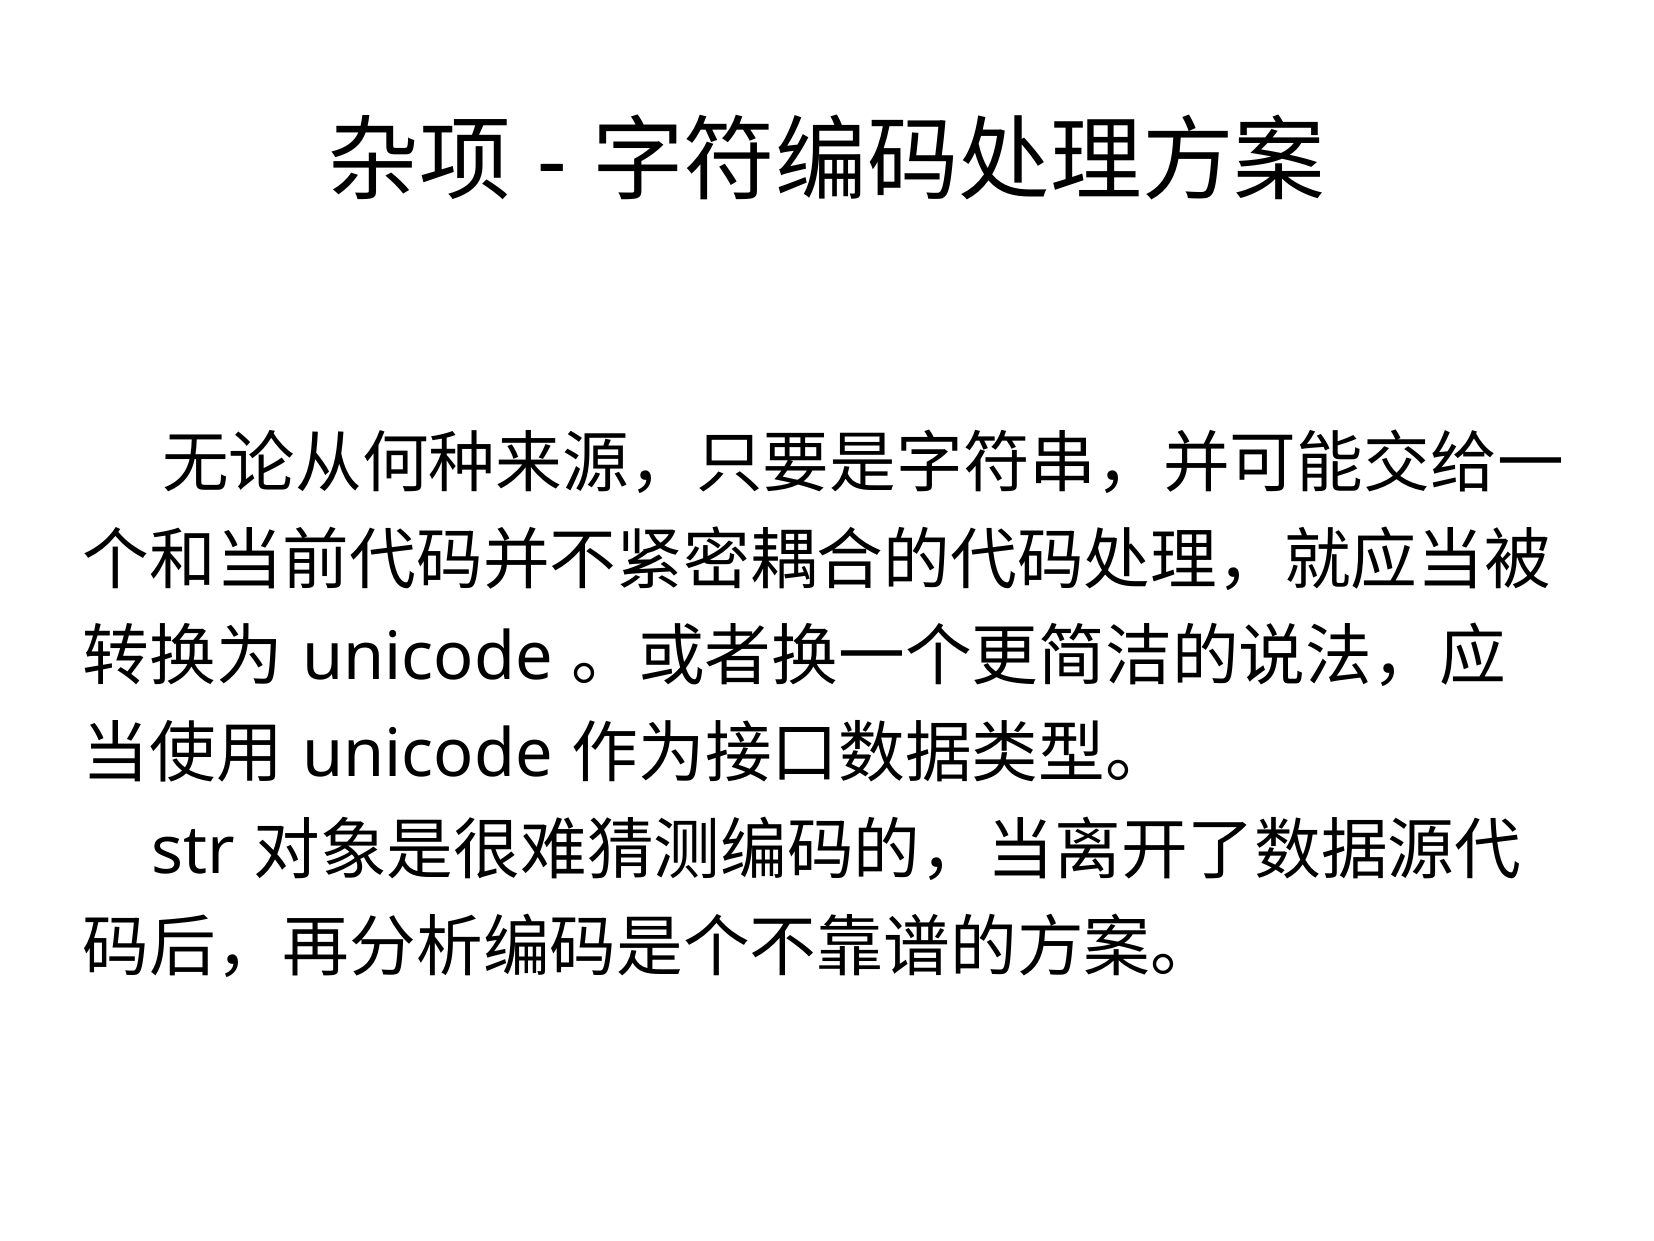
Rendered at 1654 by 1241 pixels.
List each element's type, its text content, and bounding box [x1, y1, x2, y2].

subtitle 无论从何种来源，只要是字符串，并可能交给一个和当前代码并不紧密耦合的代码处理，就应当被转换为unicode。或者换一个更简洁的说法，应当使用unicode作为接口数据类型。 str对象是很难猜测编码的，当离开了数据源代码后，再分析编码是个不靠谱的方案。 [82, 297, 1571, 1102]
title 杂项-字符编码处理方案 [82, 56, 1571, 250]
